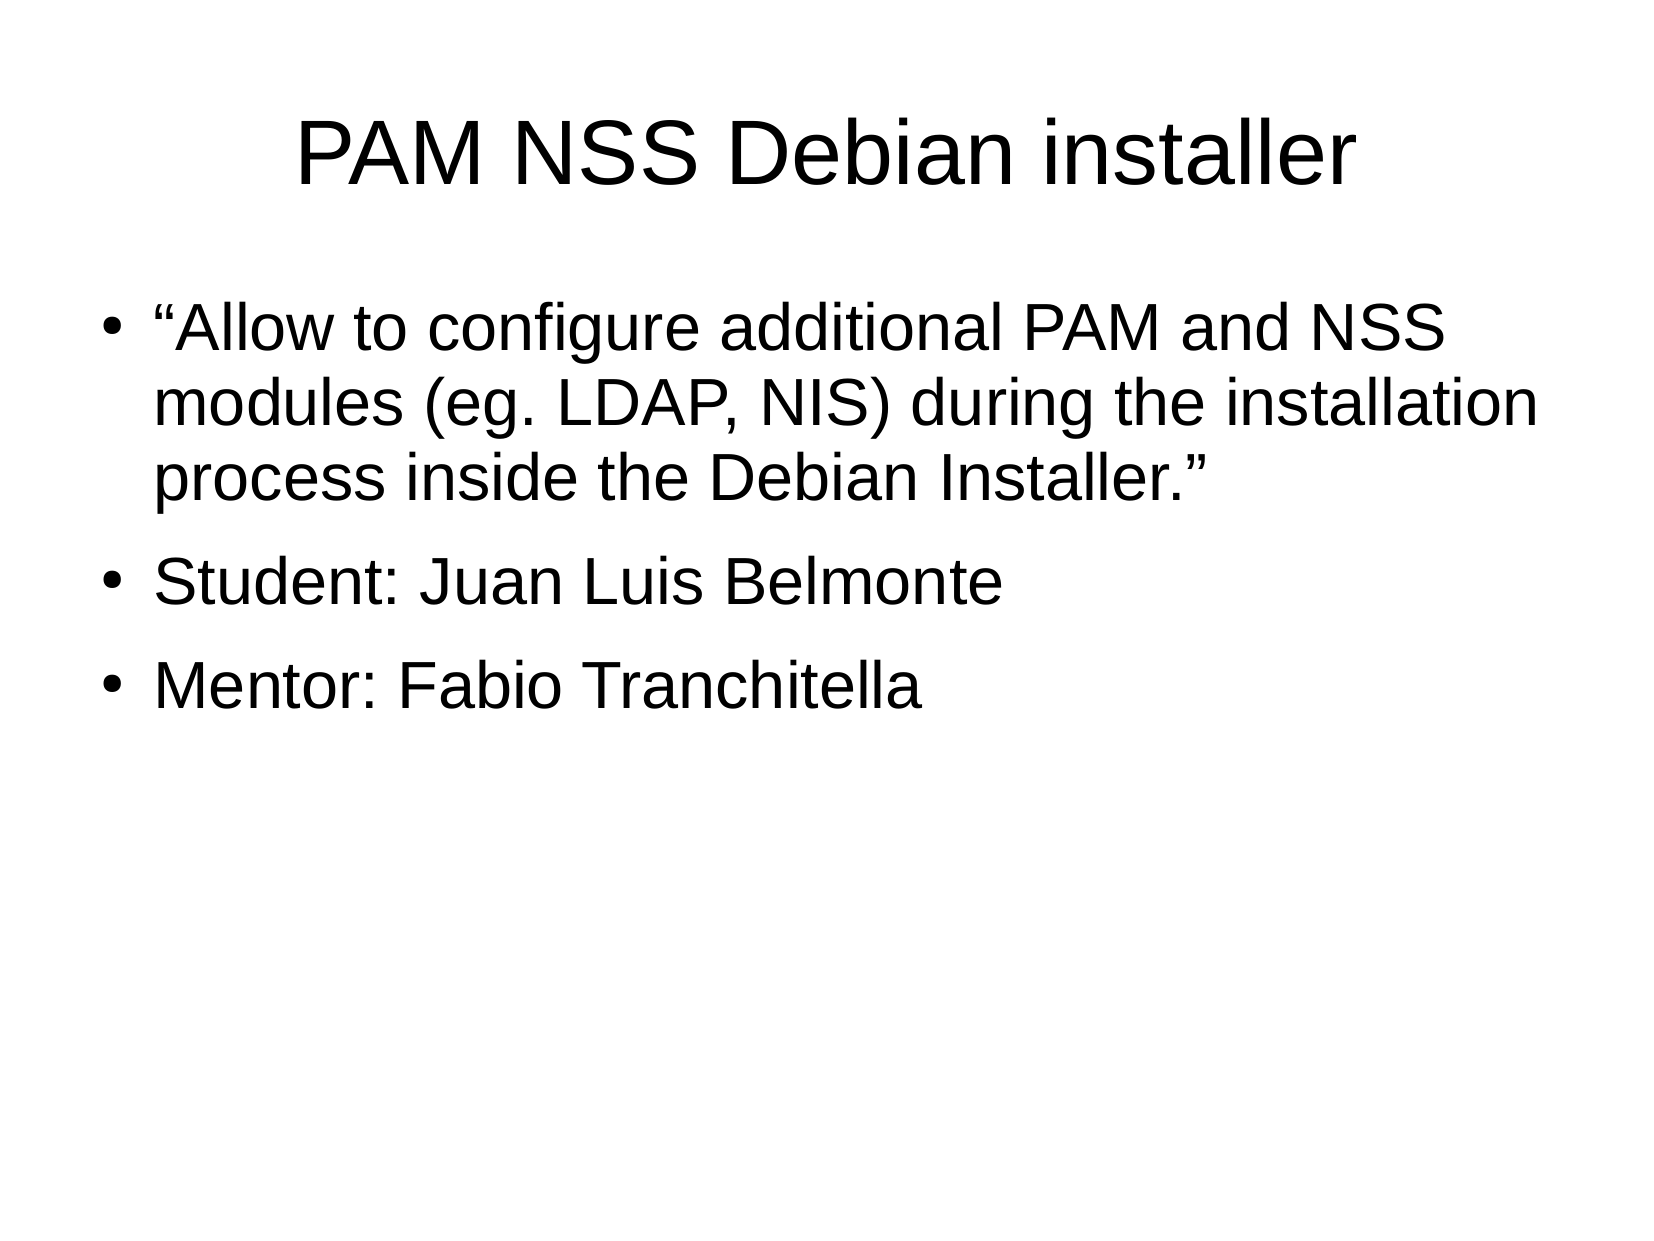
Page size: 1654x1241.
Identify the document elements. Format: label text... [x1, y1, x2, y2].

list “Allow to configure additional PAM and NSS modules (eg. LDAP, NIS) during the installation process inside the Debian Installer.” Student: Juan Luis Belmonte Mentor: Fabio Tranchitella [82, 290, 1571, 1109]
title PAM NSS Debian installer [82, 56, 1571, 250]
